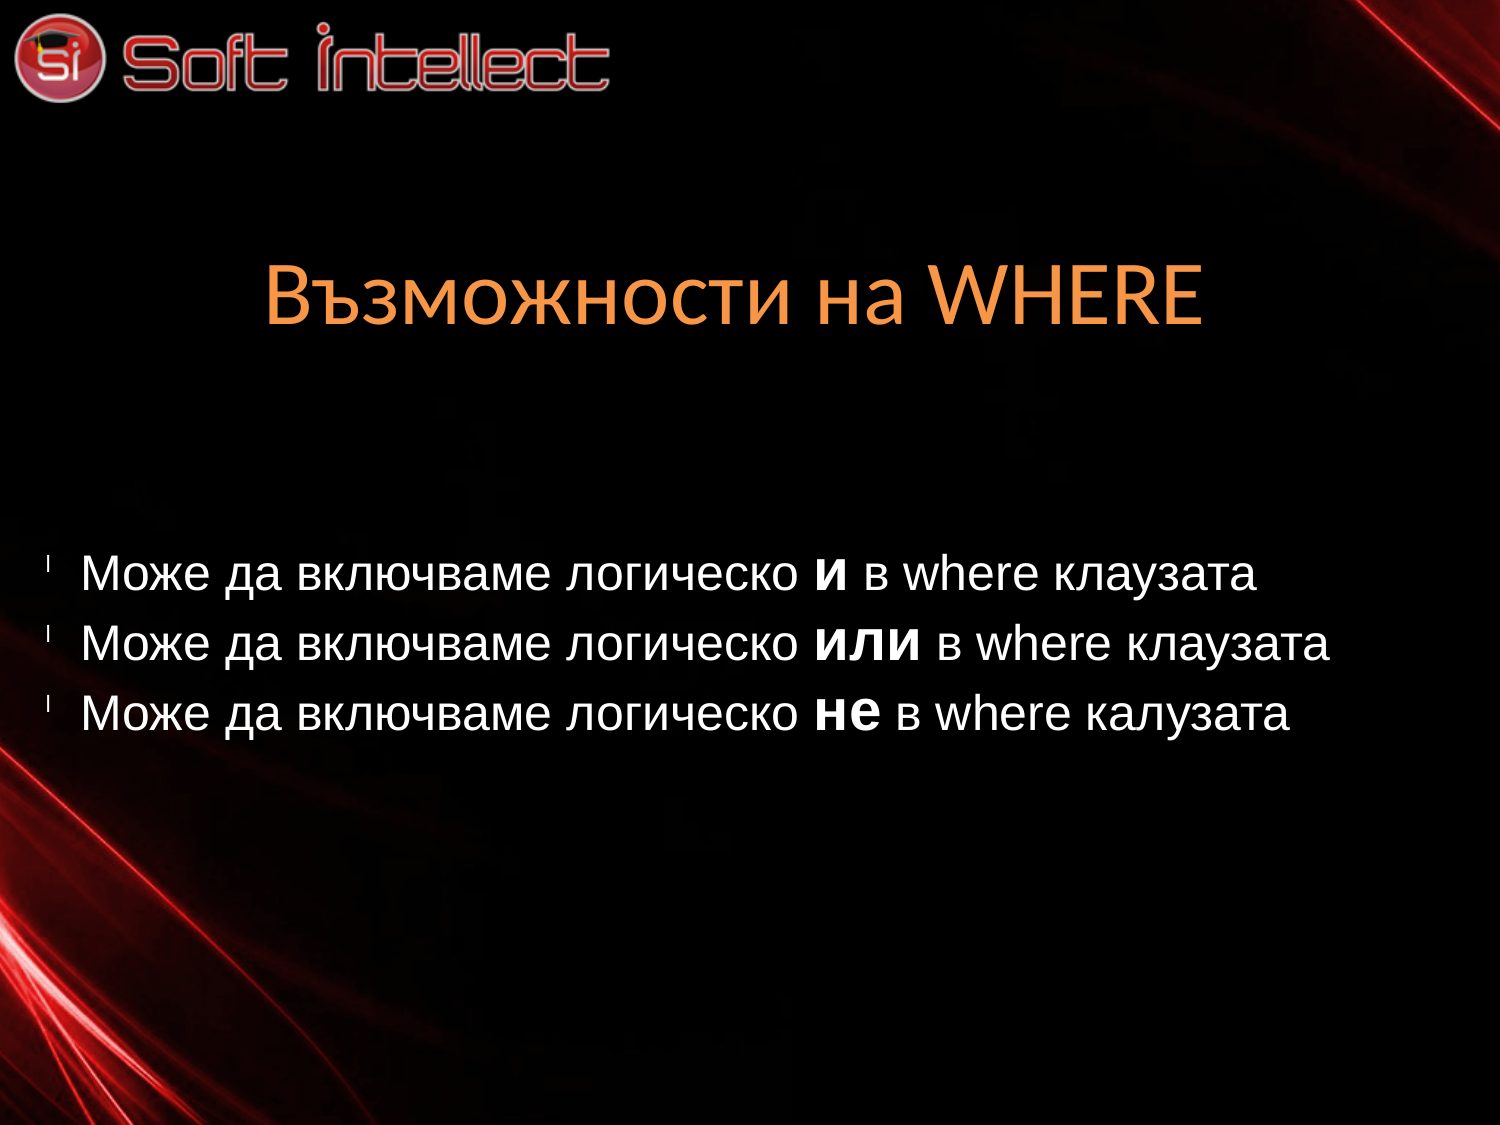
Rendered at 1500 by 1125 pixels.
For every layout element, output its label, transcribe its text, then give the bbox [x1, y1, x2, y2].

text_box Възможности на WHERE [60, 194, 1410, 382]
picture [0, 0, 1500, 1125]
text_box Може да включваме логическо и в where клаузата Може да включваме логическо или в where клаузата Може да включваме логическо не в where калузата [30, 524, 1440, 765]
